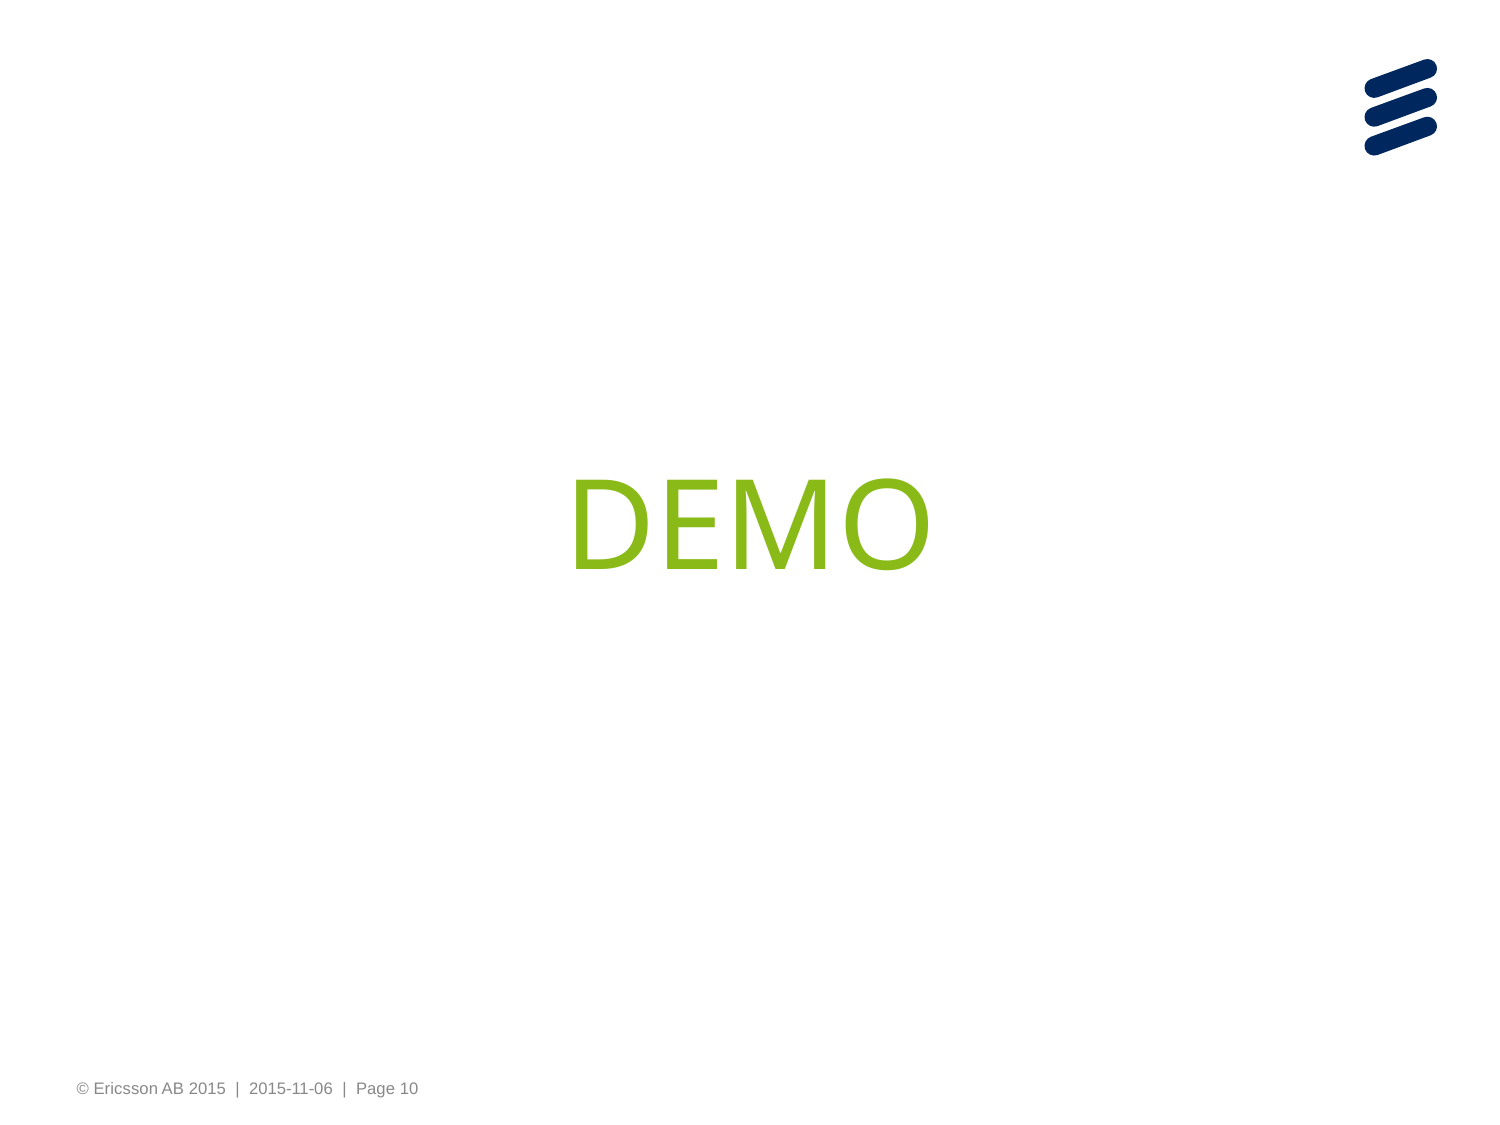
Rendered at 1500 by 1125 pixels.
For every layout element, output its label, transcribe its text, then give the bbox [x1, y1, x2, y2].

text_box DEMO [65, 246, 1436, 1009]
